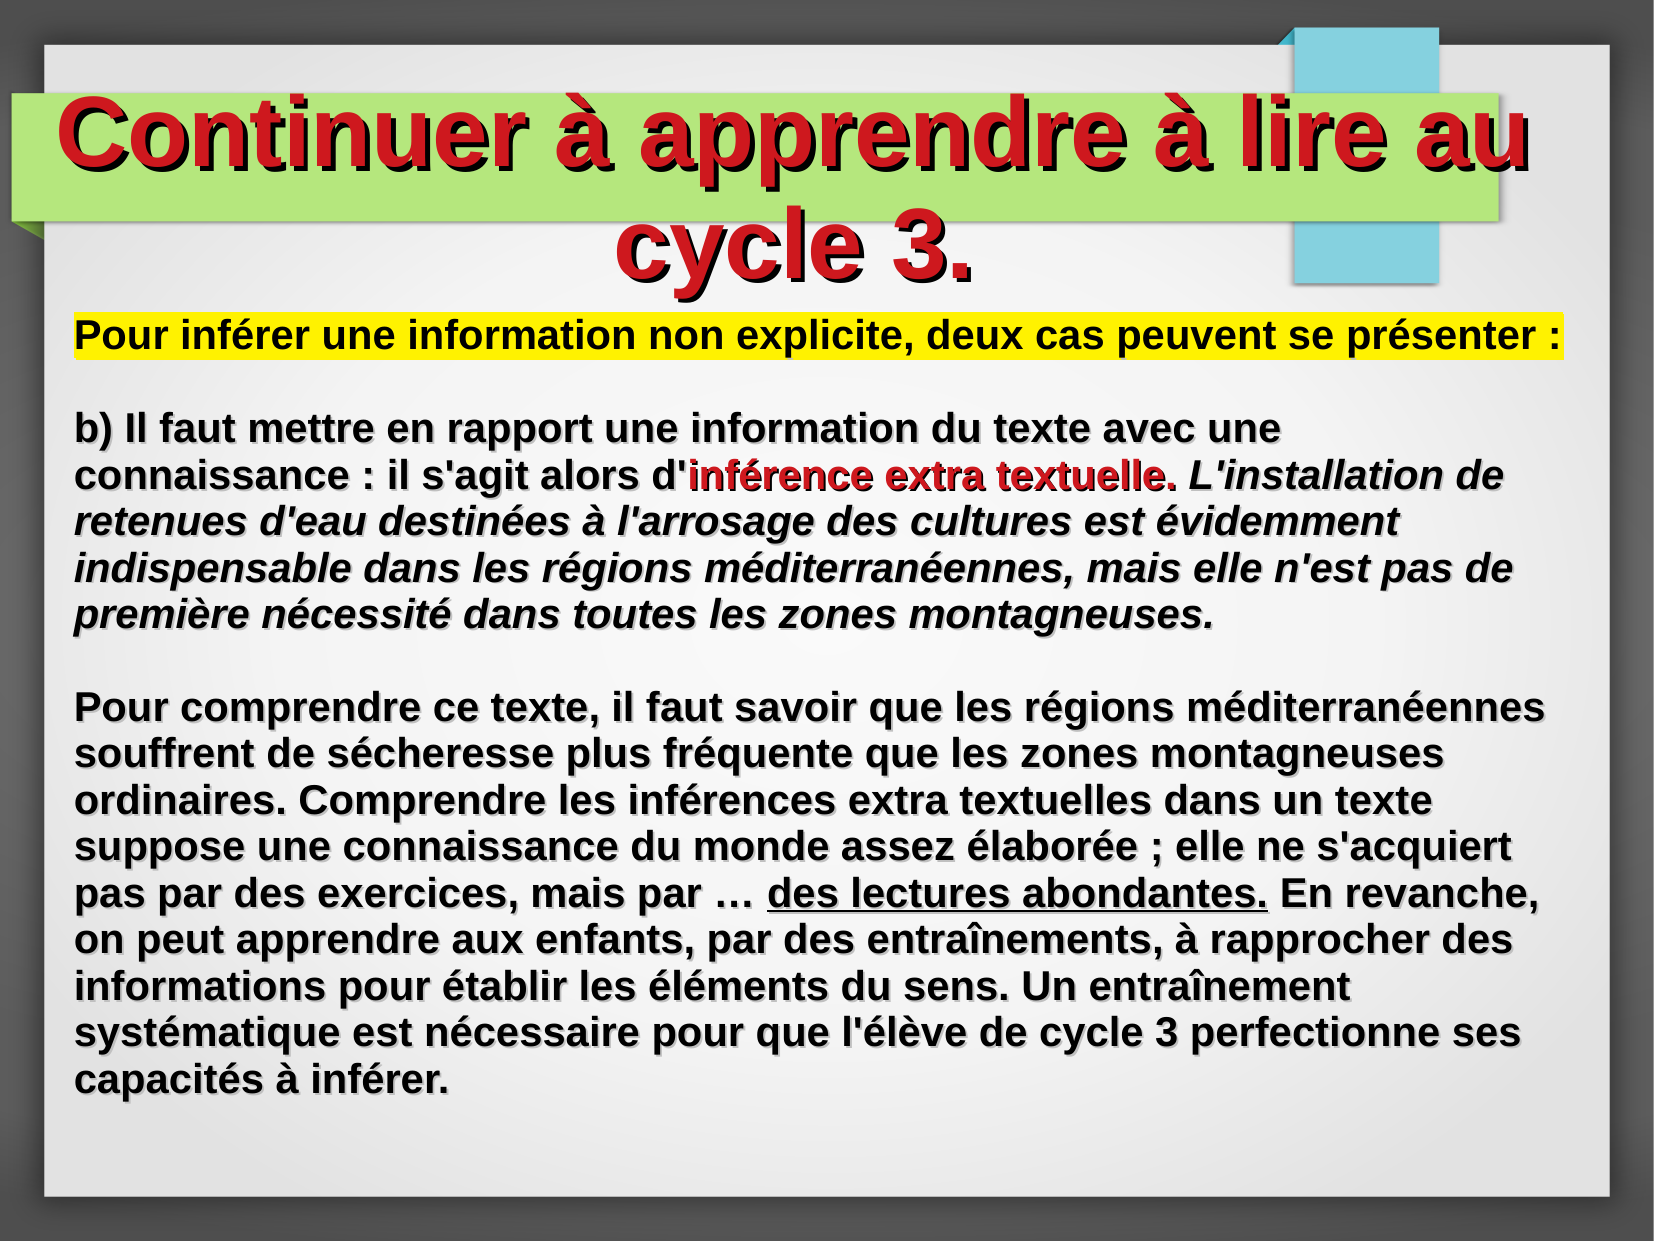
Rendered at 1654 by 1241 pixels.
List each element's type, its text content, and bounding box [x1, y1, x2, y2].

picture [0, 0, 1654, 1241]
text_box Continuer à apprendre à lire au cycle 3. [41, 68, 1548, 308]
text_box Pour inférer une information non explicite, deux cas peuvent se présenter : b) Il faut mettre en rapport une information du texte avec une connaissance : il s'agit alors d'inférence extra textuelle. L'installation de retenues d'eau destinées à l'arrosage des cultures est évidemment indispensable dans les régions méditerranéennes, mais elle n'est pas de première nécessité dans toutes les zones montagneuses. Pour comprendre ce texte, il faut savoir que les régions méditerranéennes souffrent de sécheresse plus fréquente que les zones montagneuses ordinaires. Comprendre les inférences extra textuelles dans un texte suppose une connaissance du monde assez élaborée ; elle ne s'acquiert pas par des exercices, mais par … des lectures abondantes. En revanche, on peut apprendre aux enfants, par des entraînements, à rapprocher des informations pour établir les éléments du sens. Un entraînement systématique est nécessaire pour que l'élève de cycle 3 perfectionne ses capacités à inférer. [59, 304, 1578, 1205]
